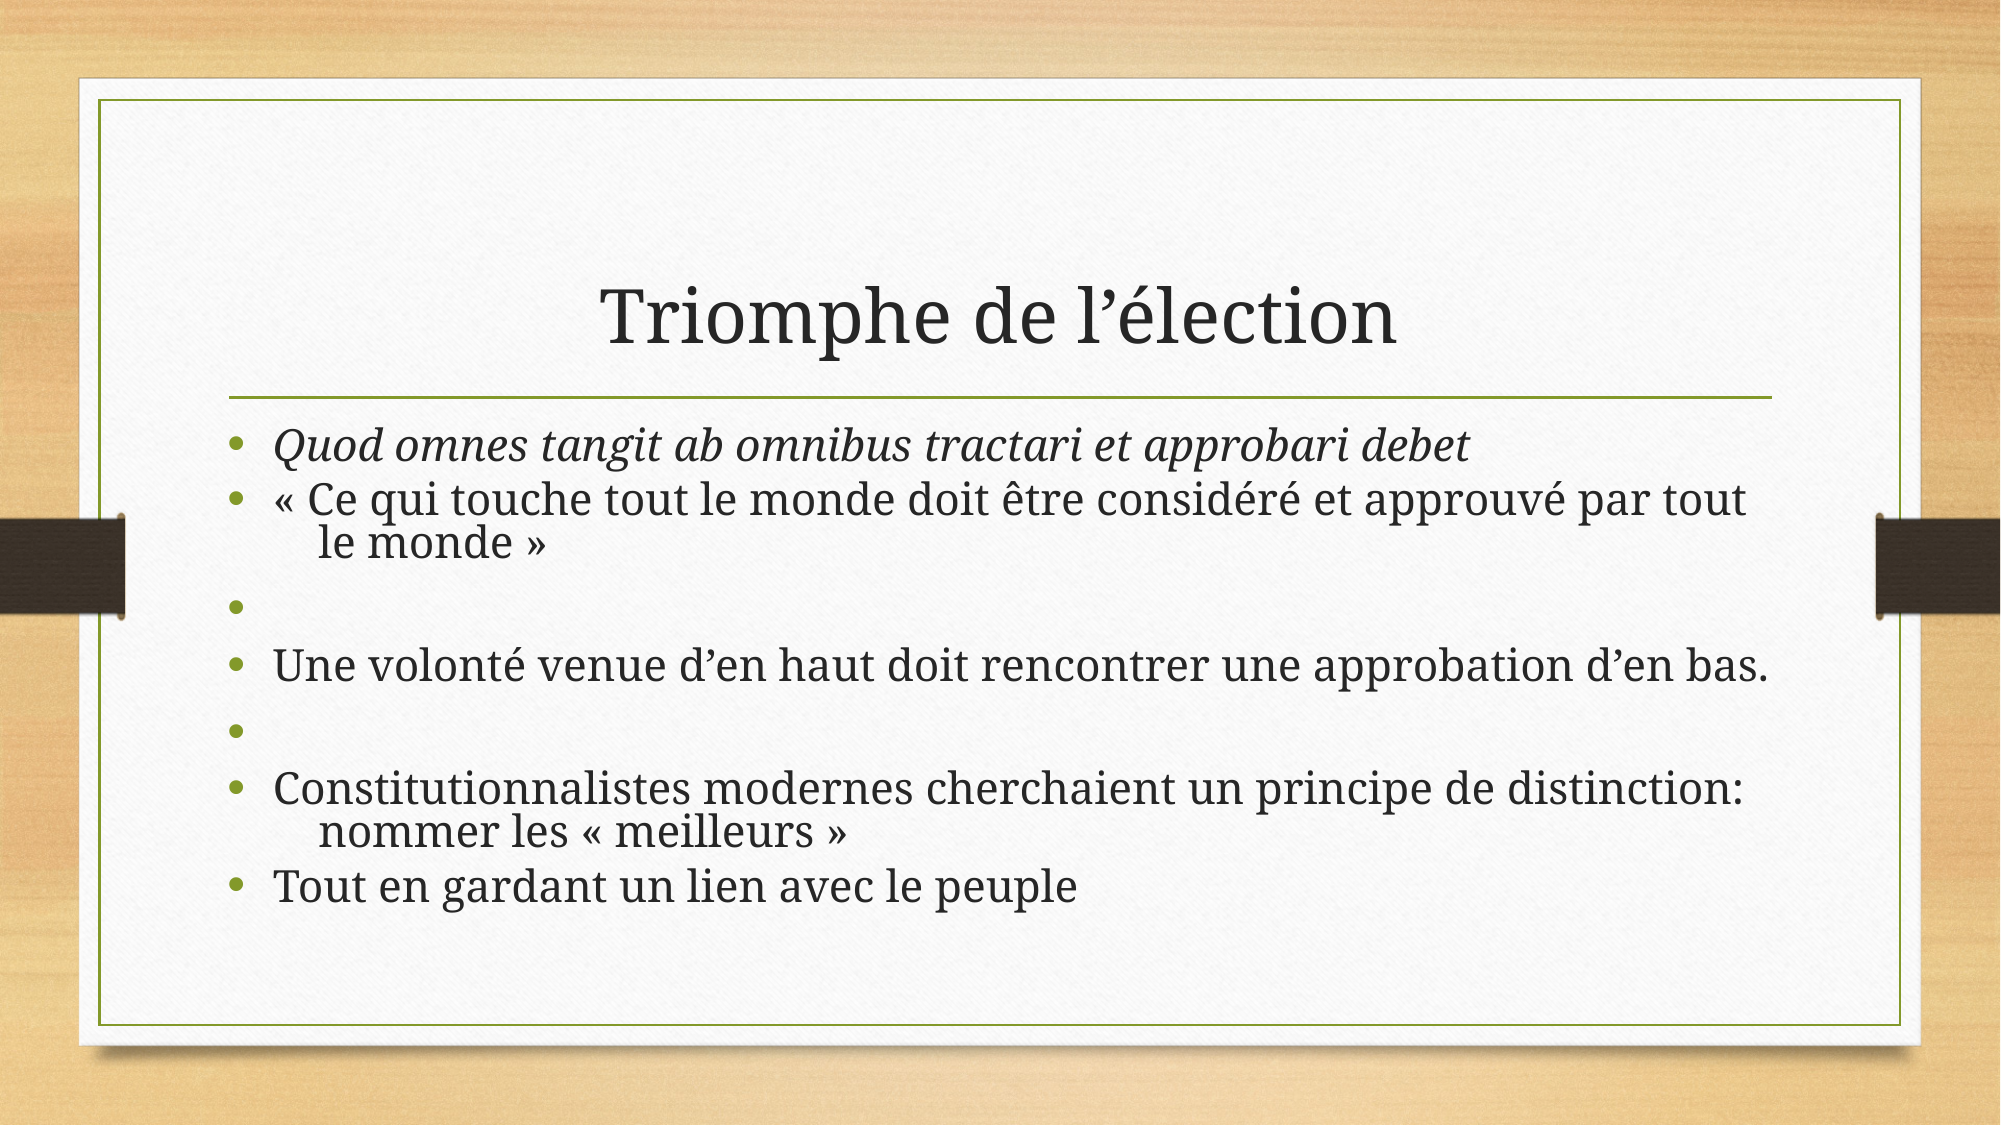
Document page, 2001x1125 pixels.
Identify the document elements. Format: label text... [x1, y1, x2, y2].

list Quod omnes tangit ab omnibus tractari et approbari debet « Ce qui touche tout le monde doit être considéré et approuvé par tout le monde » Une volonté venue d’en haut doit rencontrer une approbation d’en bas. Constitutionnalistes modernes cherchaient un principe de distinction: nommer les « meilleurs » Tout en gardant un lien avec le peuple [212, 419, 1788, 964]
title Triomphe de l’élection [212, 161, 1788, 376]
